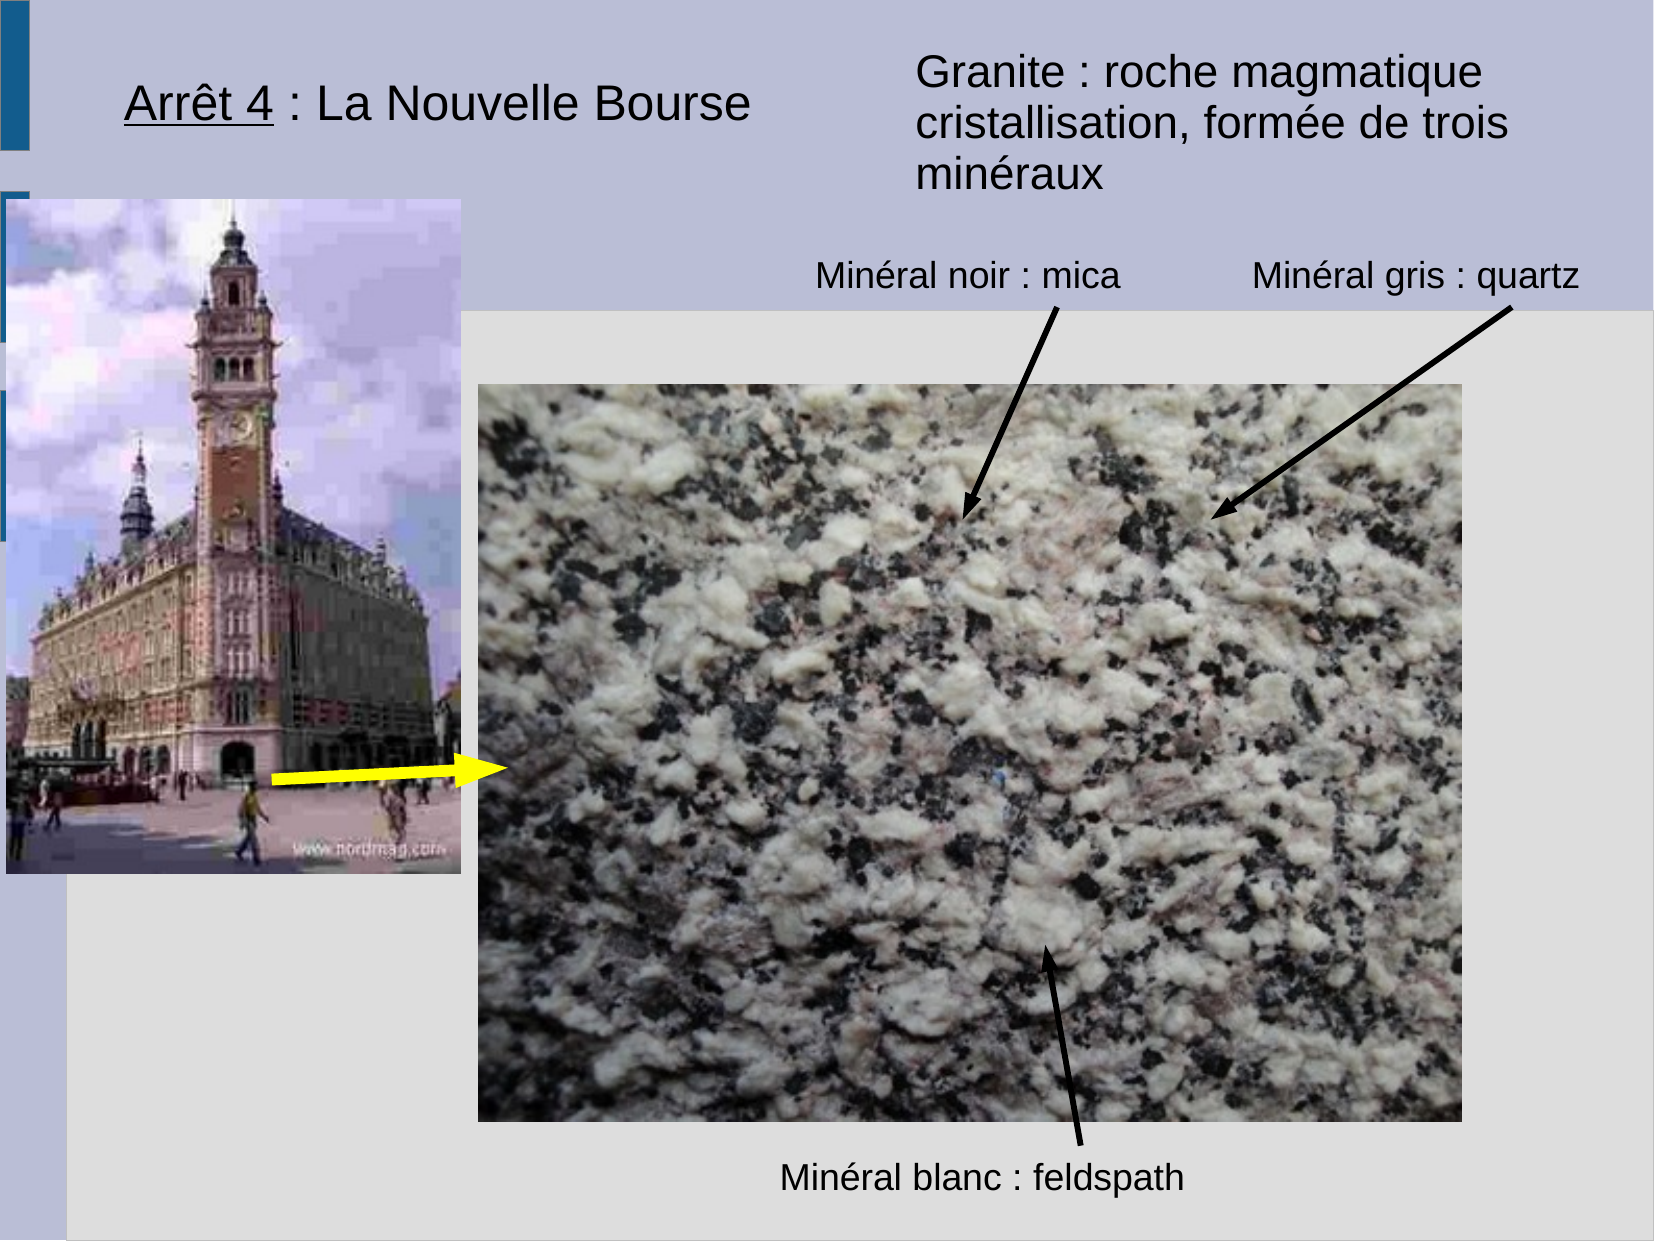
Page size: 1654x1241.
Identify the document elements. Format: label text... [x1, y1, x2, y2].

text_box Arrêt 4 : La Nouvelle Bourse [106, 65, 897, 142]
picture [478, 384, 1462, 1123]
text_box Minéral gris : quartz [1234, 244, 1625, 308]
text_box Minéral blanc : feldspath [761, 1145, 1247, 1209]
text_box Granite : roche magmatique cristallisation, formée de trois minéraux [897, 35, 1595, 284]
text_box Minéral noir : mica [797, 244, 1199, 308]
picture [6, 199, 461, 875]
